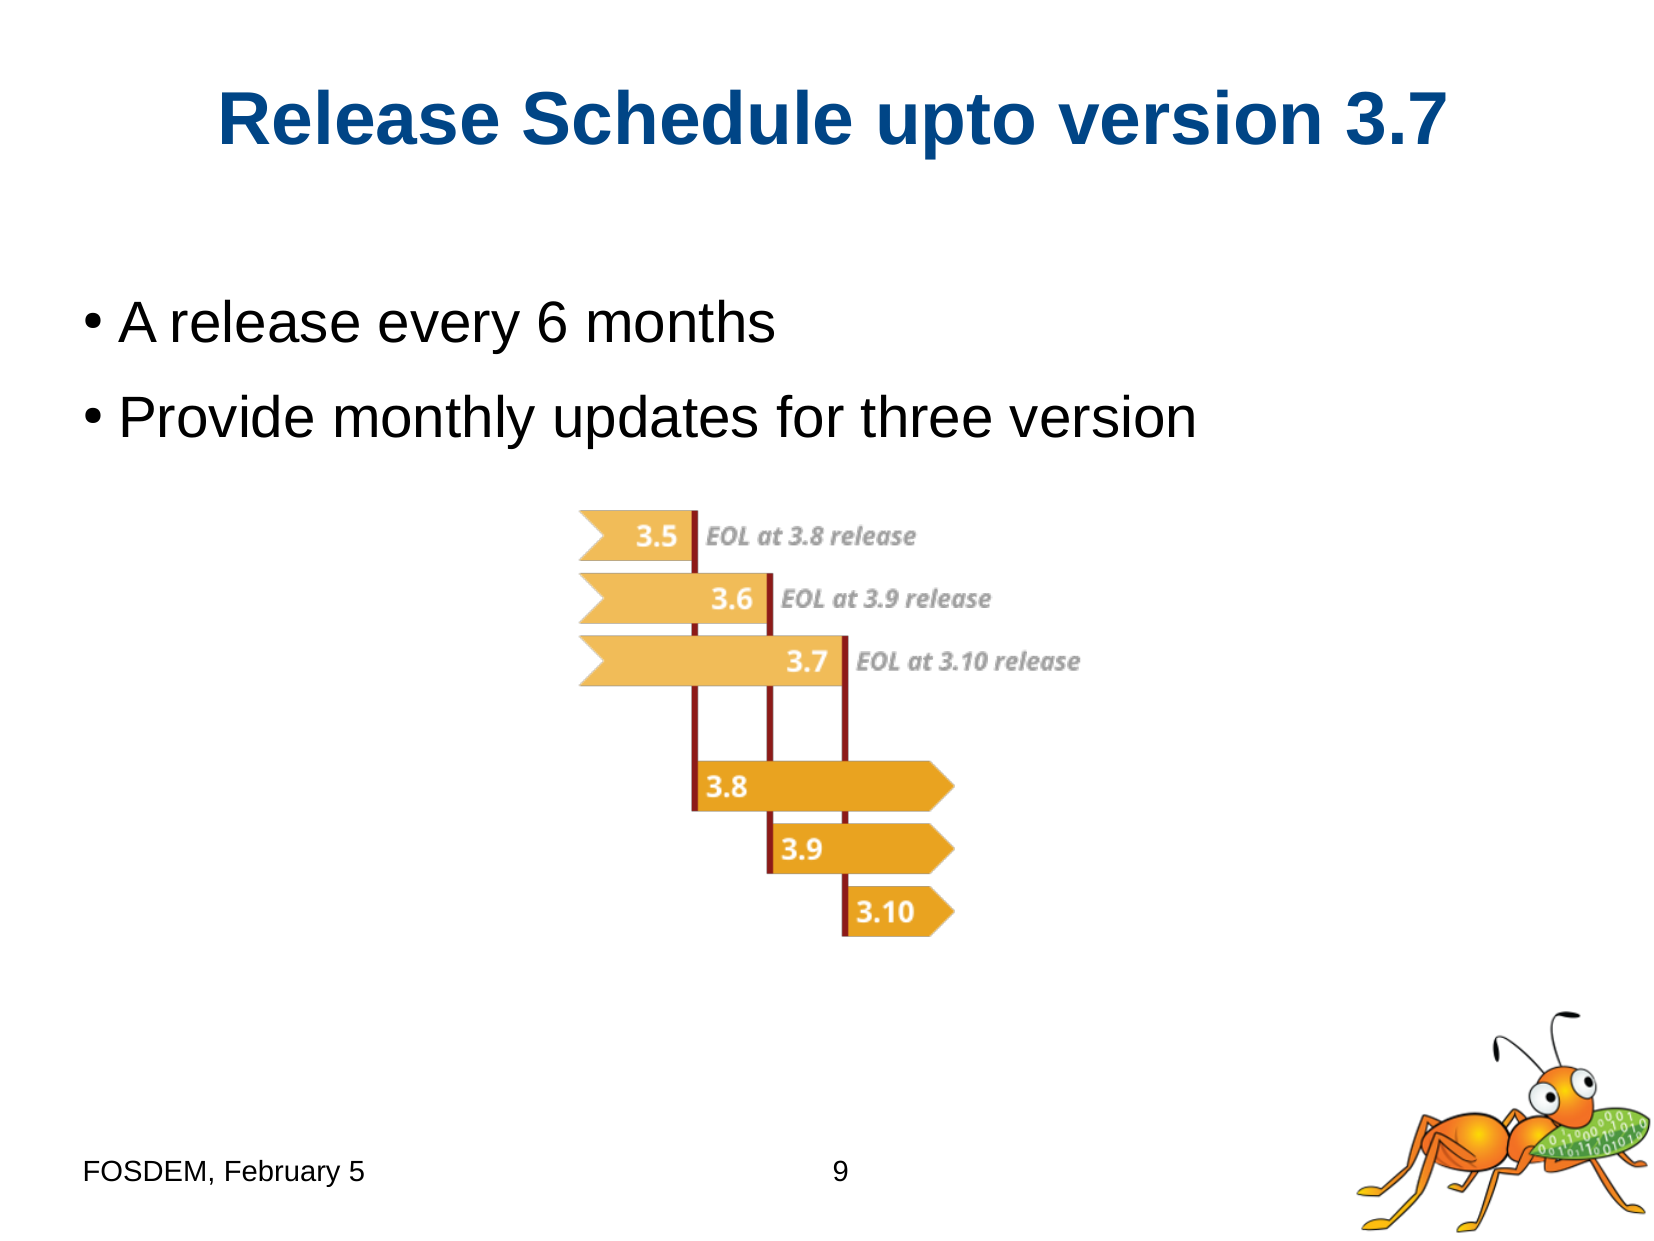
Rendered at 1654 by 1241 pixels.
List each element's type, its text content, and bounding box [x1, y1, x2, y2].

picture [1353, 1009, 1654, 1235]
list A release every 6 months Provide monthly updates for three version [82, 290, 1571, 1010]
picture [573, 503, 1088, 943]
title Release Schedule upto version 3.7 [90, 15, 1579, 223]
